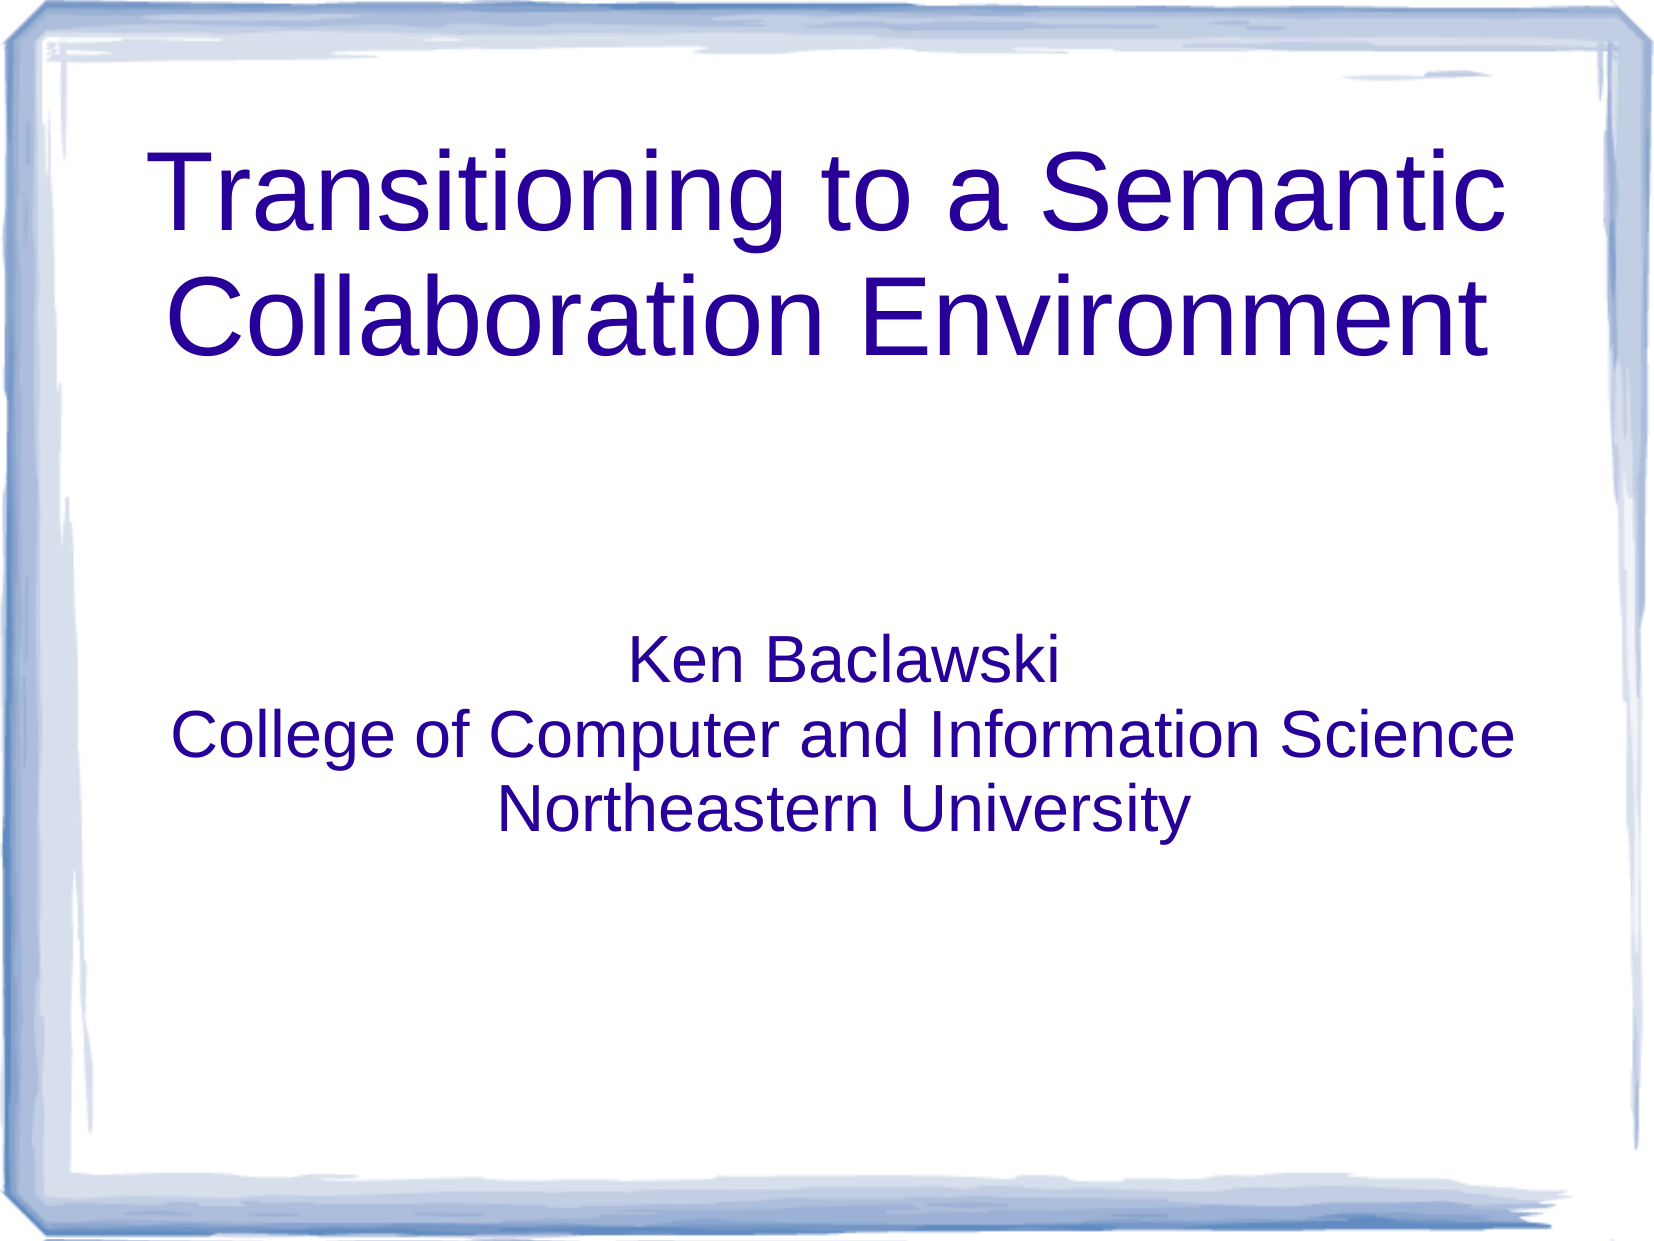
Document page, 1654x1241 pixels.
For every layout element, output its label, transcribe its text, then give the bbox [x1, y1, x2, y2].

picture [0, 0, 1654, 1241]
title Transitioning to a Semantic Collaboration Environment [82, 128, 1571, 380]
subtitle Ken Baclawski College of Computer and Information Science Northeastern University [118, 324, 1571, 1144]
